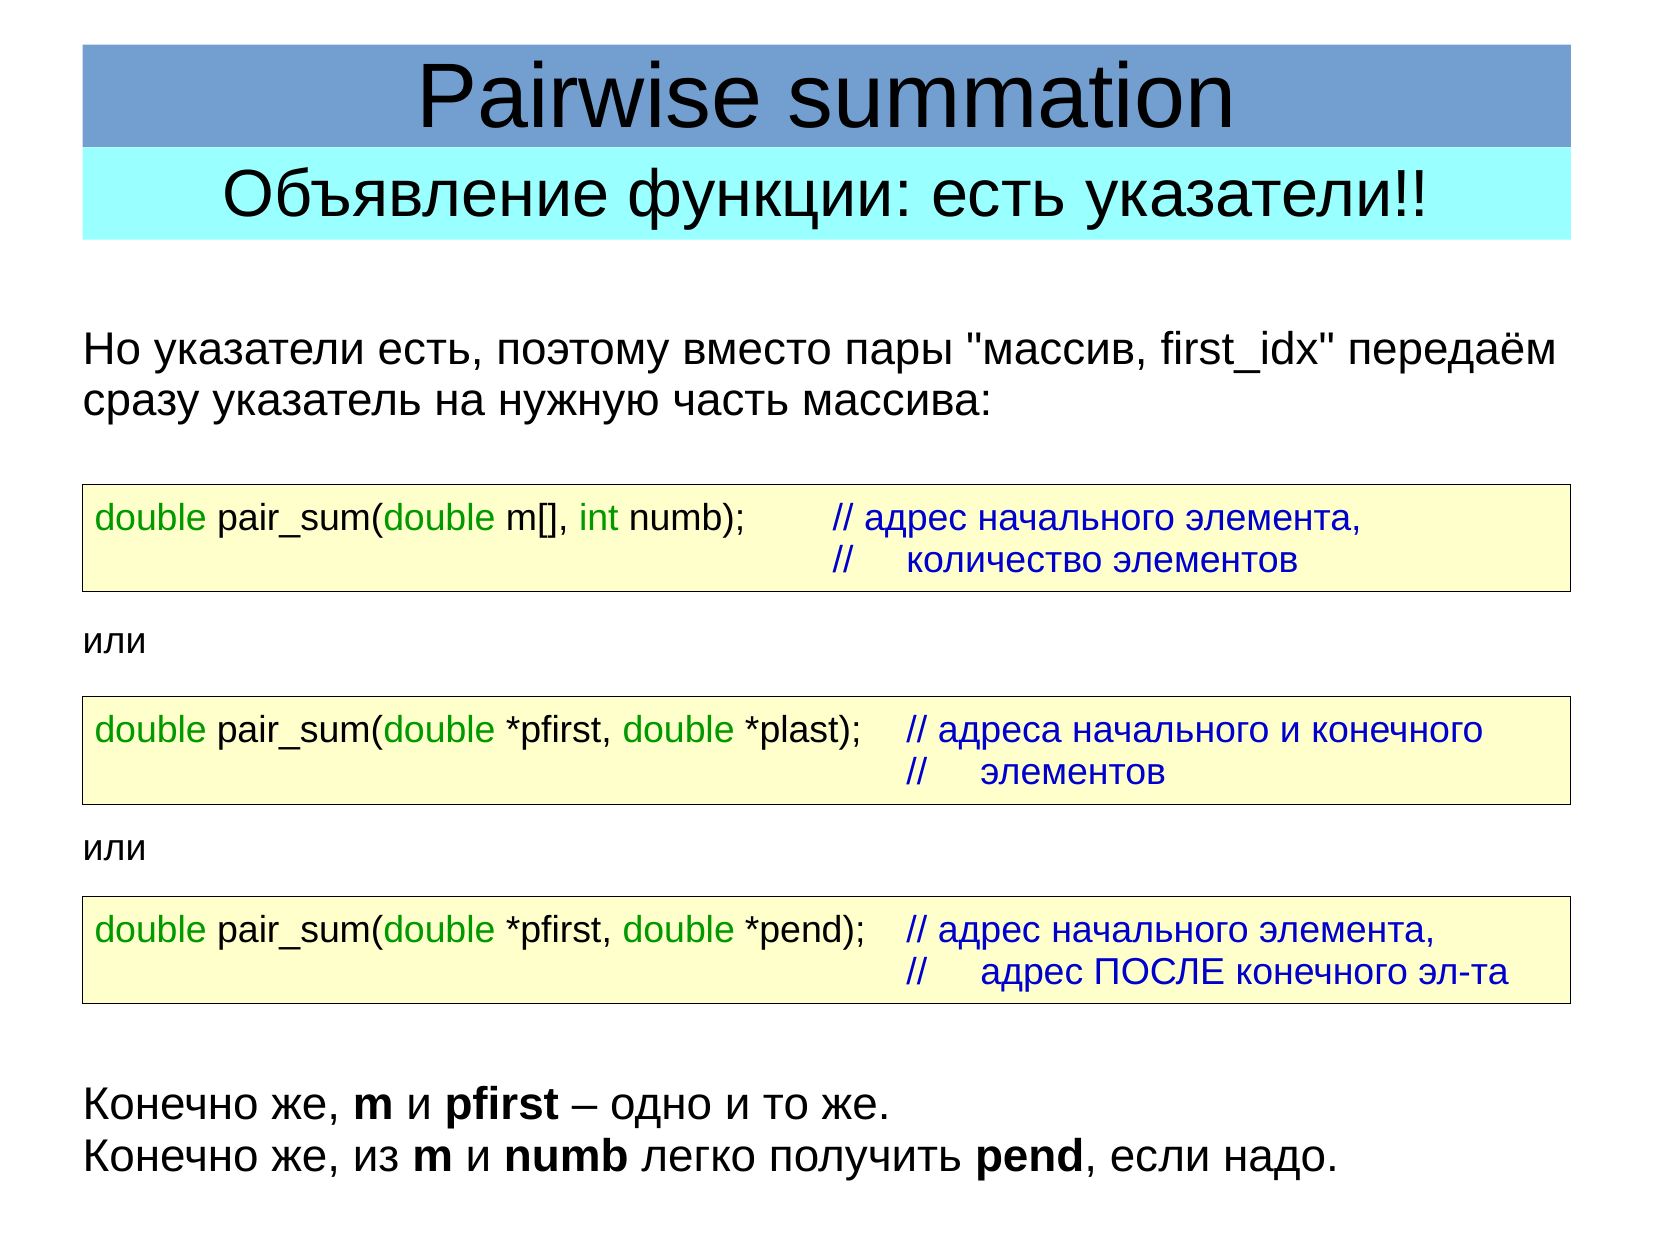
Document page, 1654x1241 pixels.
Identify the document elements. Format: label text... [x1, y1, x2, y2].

text_box или [82, 619, 1571, 662]
text_box double pair_sum(double *pfirst, double *pend); // адрес начального элемента, // адрес ПОСЛЕ конечного эл-та [82, 896, 1571, 1004]
text_box double pair_sum(double *pfirst, double *plast); // адреса начального и конечного // элементов [82, 696, 1571, 805]
title Объявление функции: есть указатели!! [82, 147, 1571, 240]
text_box или [82, 826, 1571, 869]
text_box double pair_sum(double m[], int numb); // адрес начального элемента, // количество элементов [82, 484, 1571, 592]
text_box Но указатели есть, поэтому вместо пары "массив, first_idx" передаём сразу указатель на нужную часть массива: [82, 322, 1571, 426]
title Pairwise summation [82, 44, 1571, 147]
subtitle Конечно же, m и pfirst – одно и то же. Конечно же, из m и numb легко получить pend, если надо. [82, 1078, 1571, 1182]
